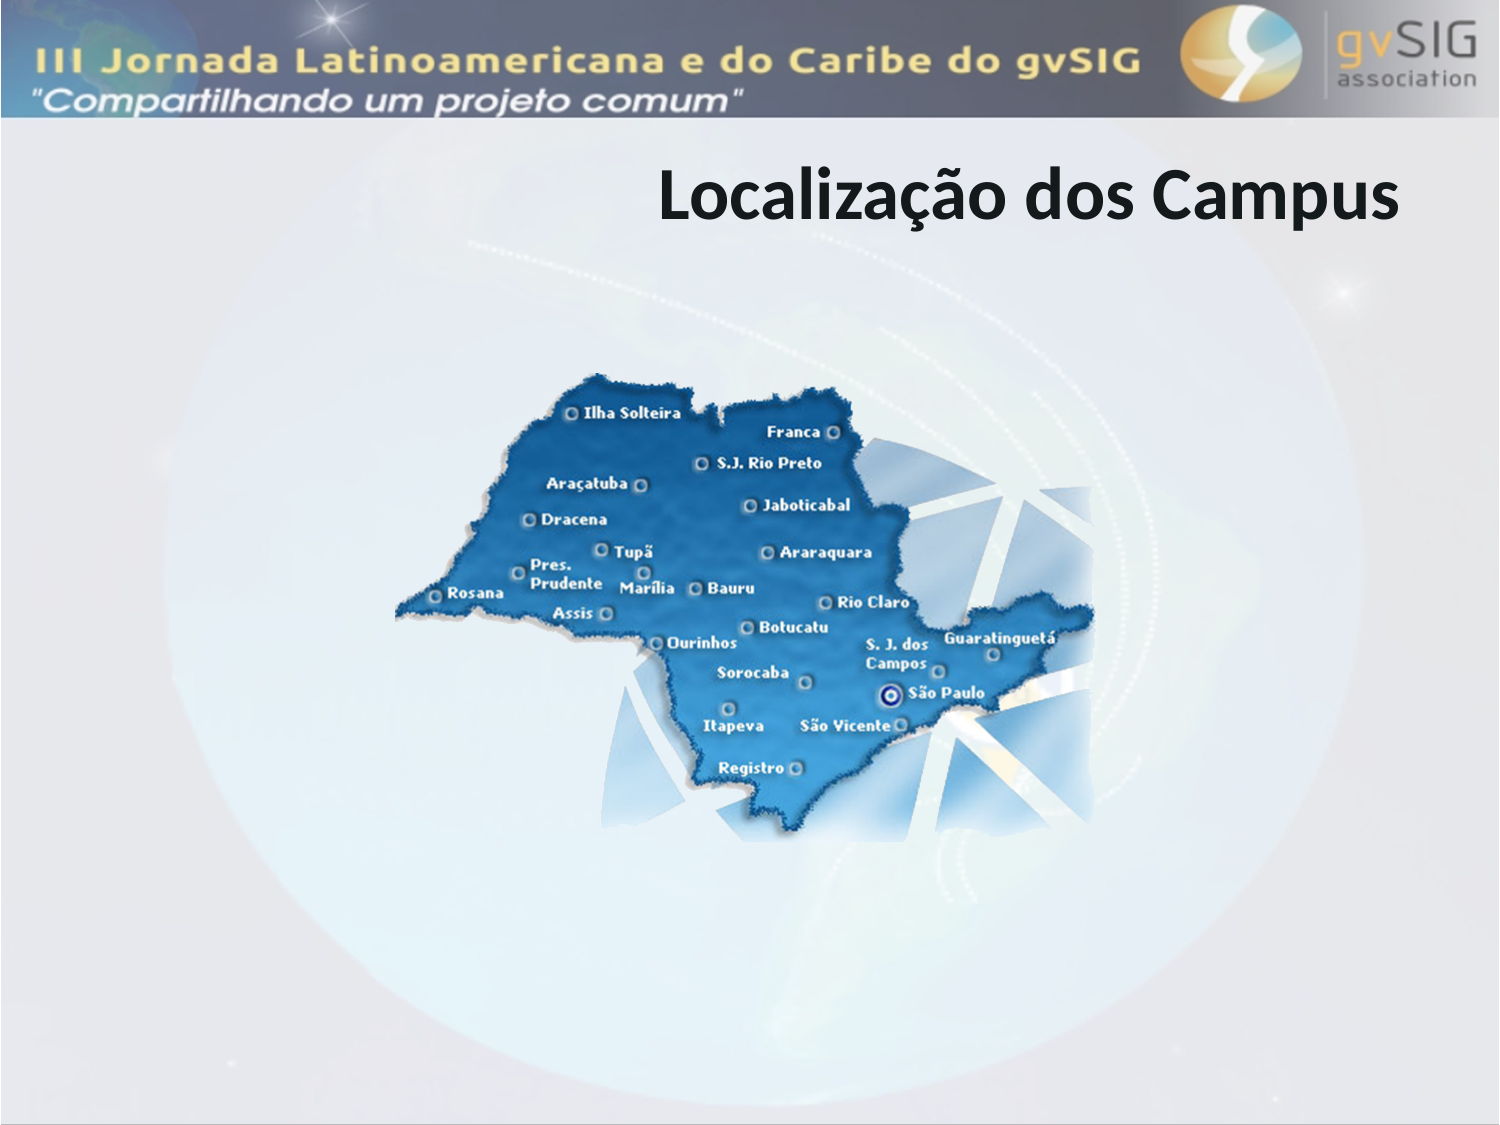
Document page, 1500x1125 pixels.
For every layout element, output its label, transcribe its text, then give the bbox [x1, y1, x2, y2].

picture [0, 0, 1500, 1125]
text_box Localização dos Campus [643, 137, 1436, 315]
